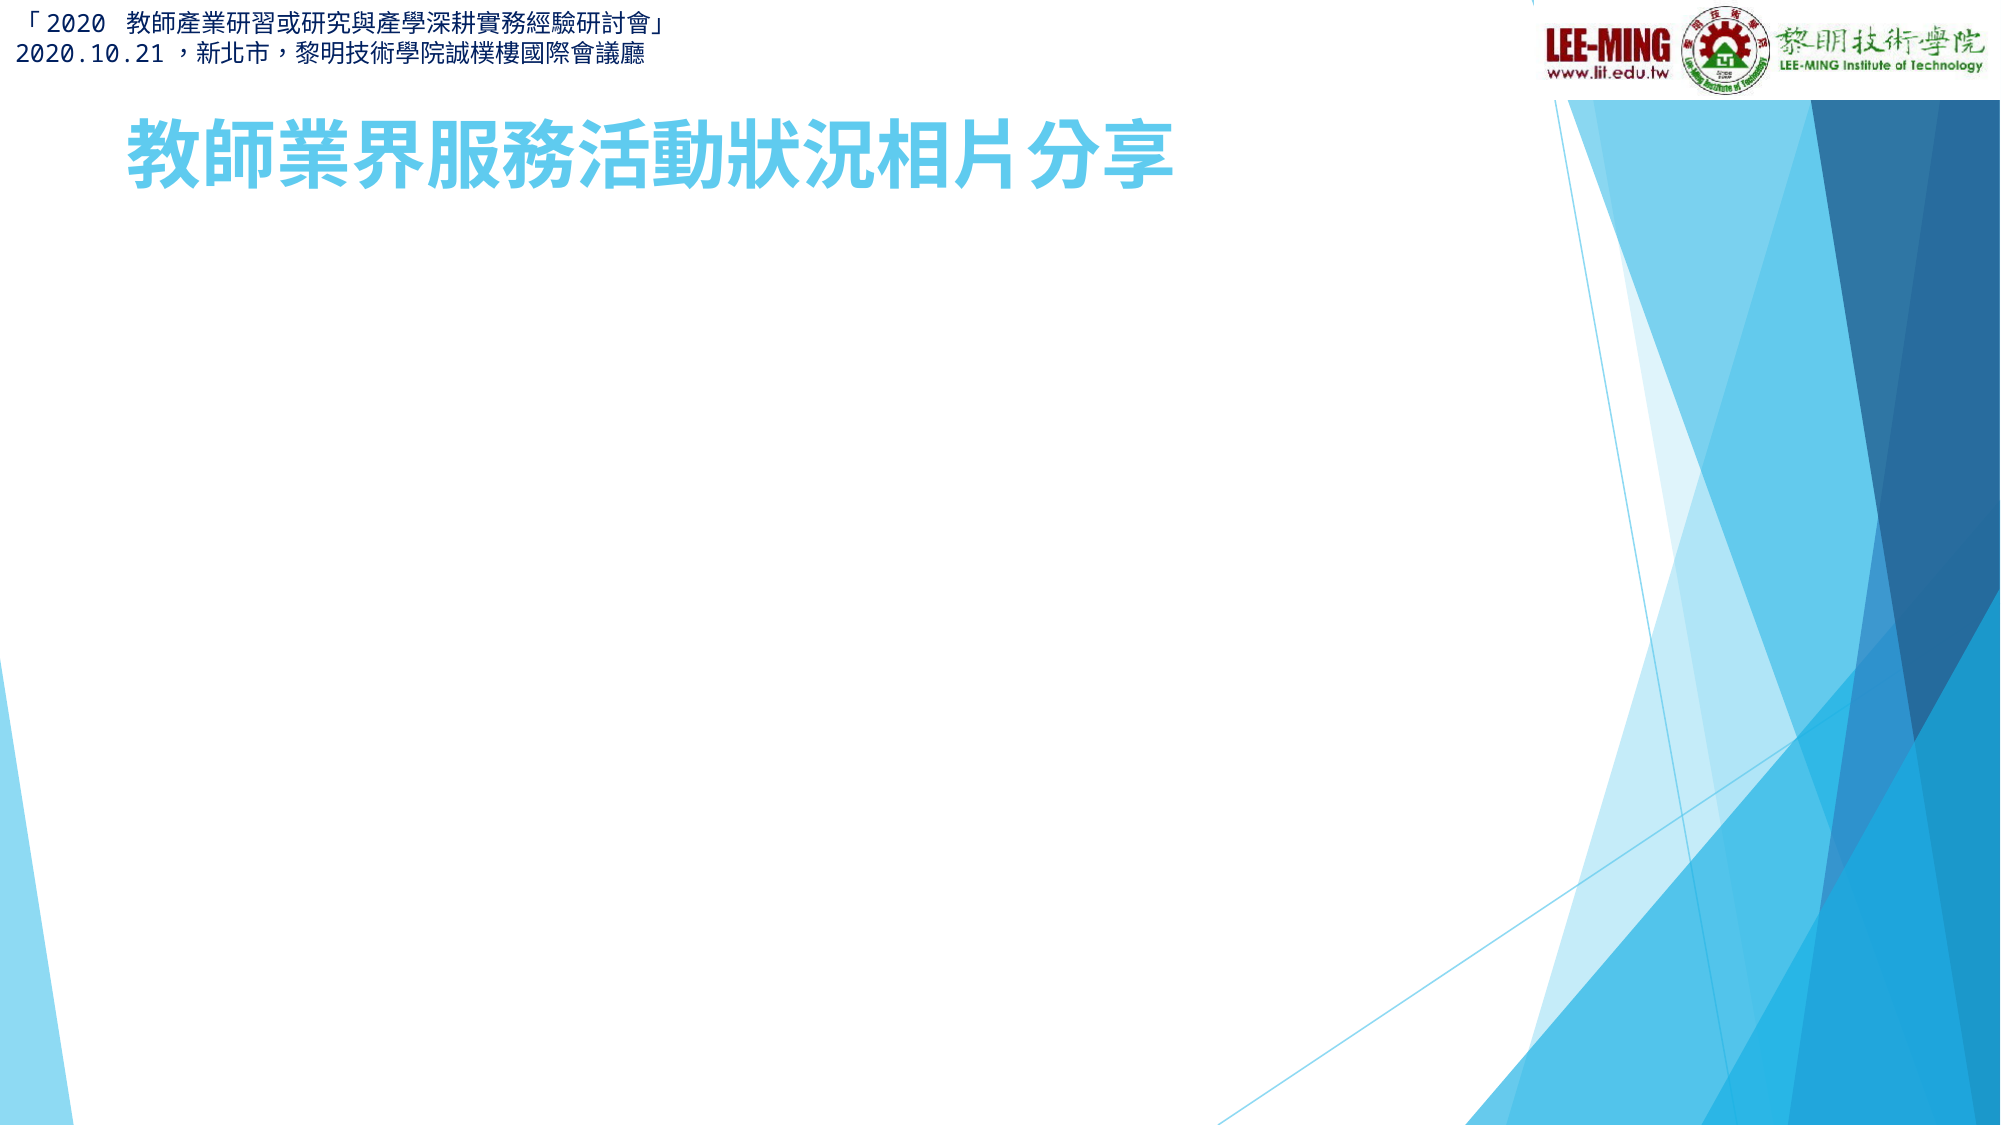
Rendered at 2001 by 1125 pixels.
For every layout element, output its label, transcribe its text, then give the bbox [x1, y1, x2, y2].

title 教師業界服務活動狀況相片分享 [111, 99, 1522, 212]
